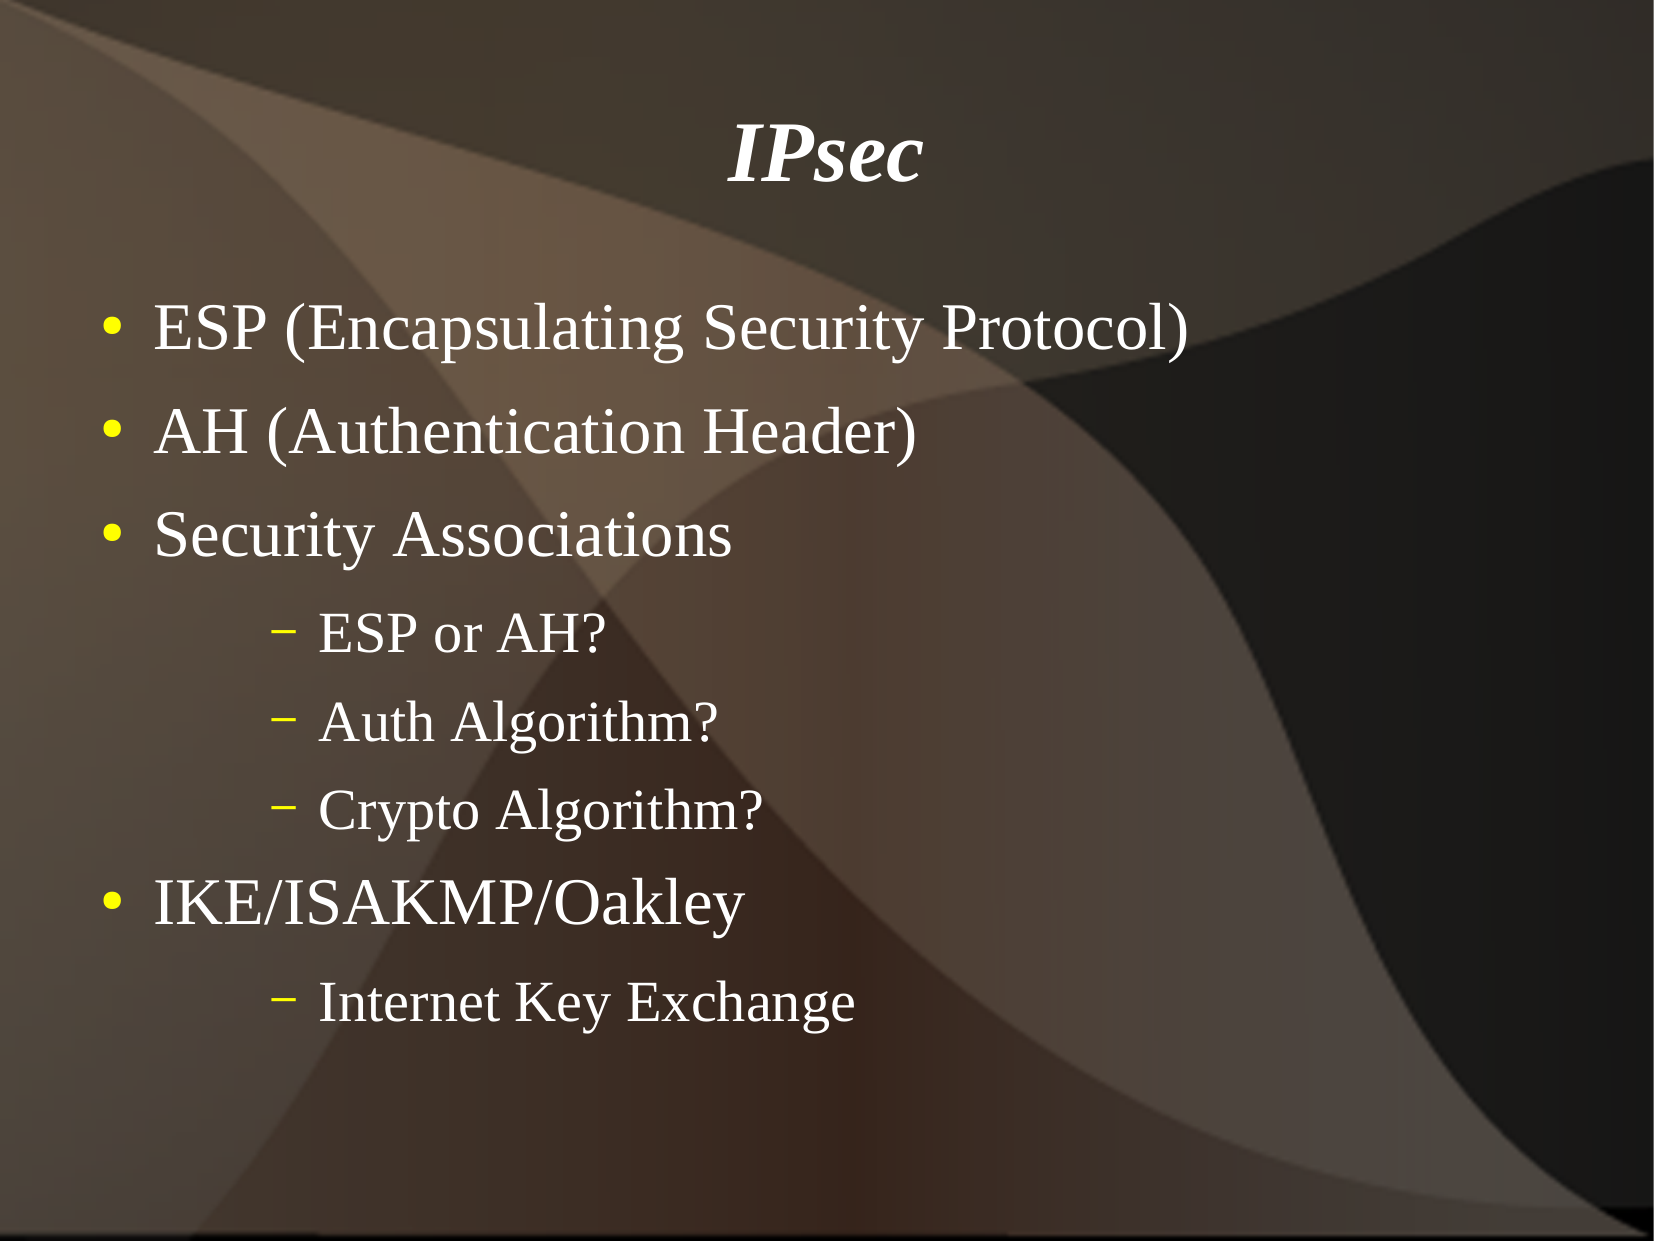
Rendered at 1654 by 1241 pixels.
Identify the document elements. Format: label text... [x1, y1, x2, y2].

list ESP (Encapsulating Security Protocol) AH (Authentication Header) Security Associations ESP or AH? Auth Algorithm? Crypto Algorithm? IKE/ISAKMP/Oakley Internet Key Exchange [82, 290, 1571, 1034]
title IPsec [82, 49, 1571, 257]
picture [0, 0, 1654, 1241]
